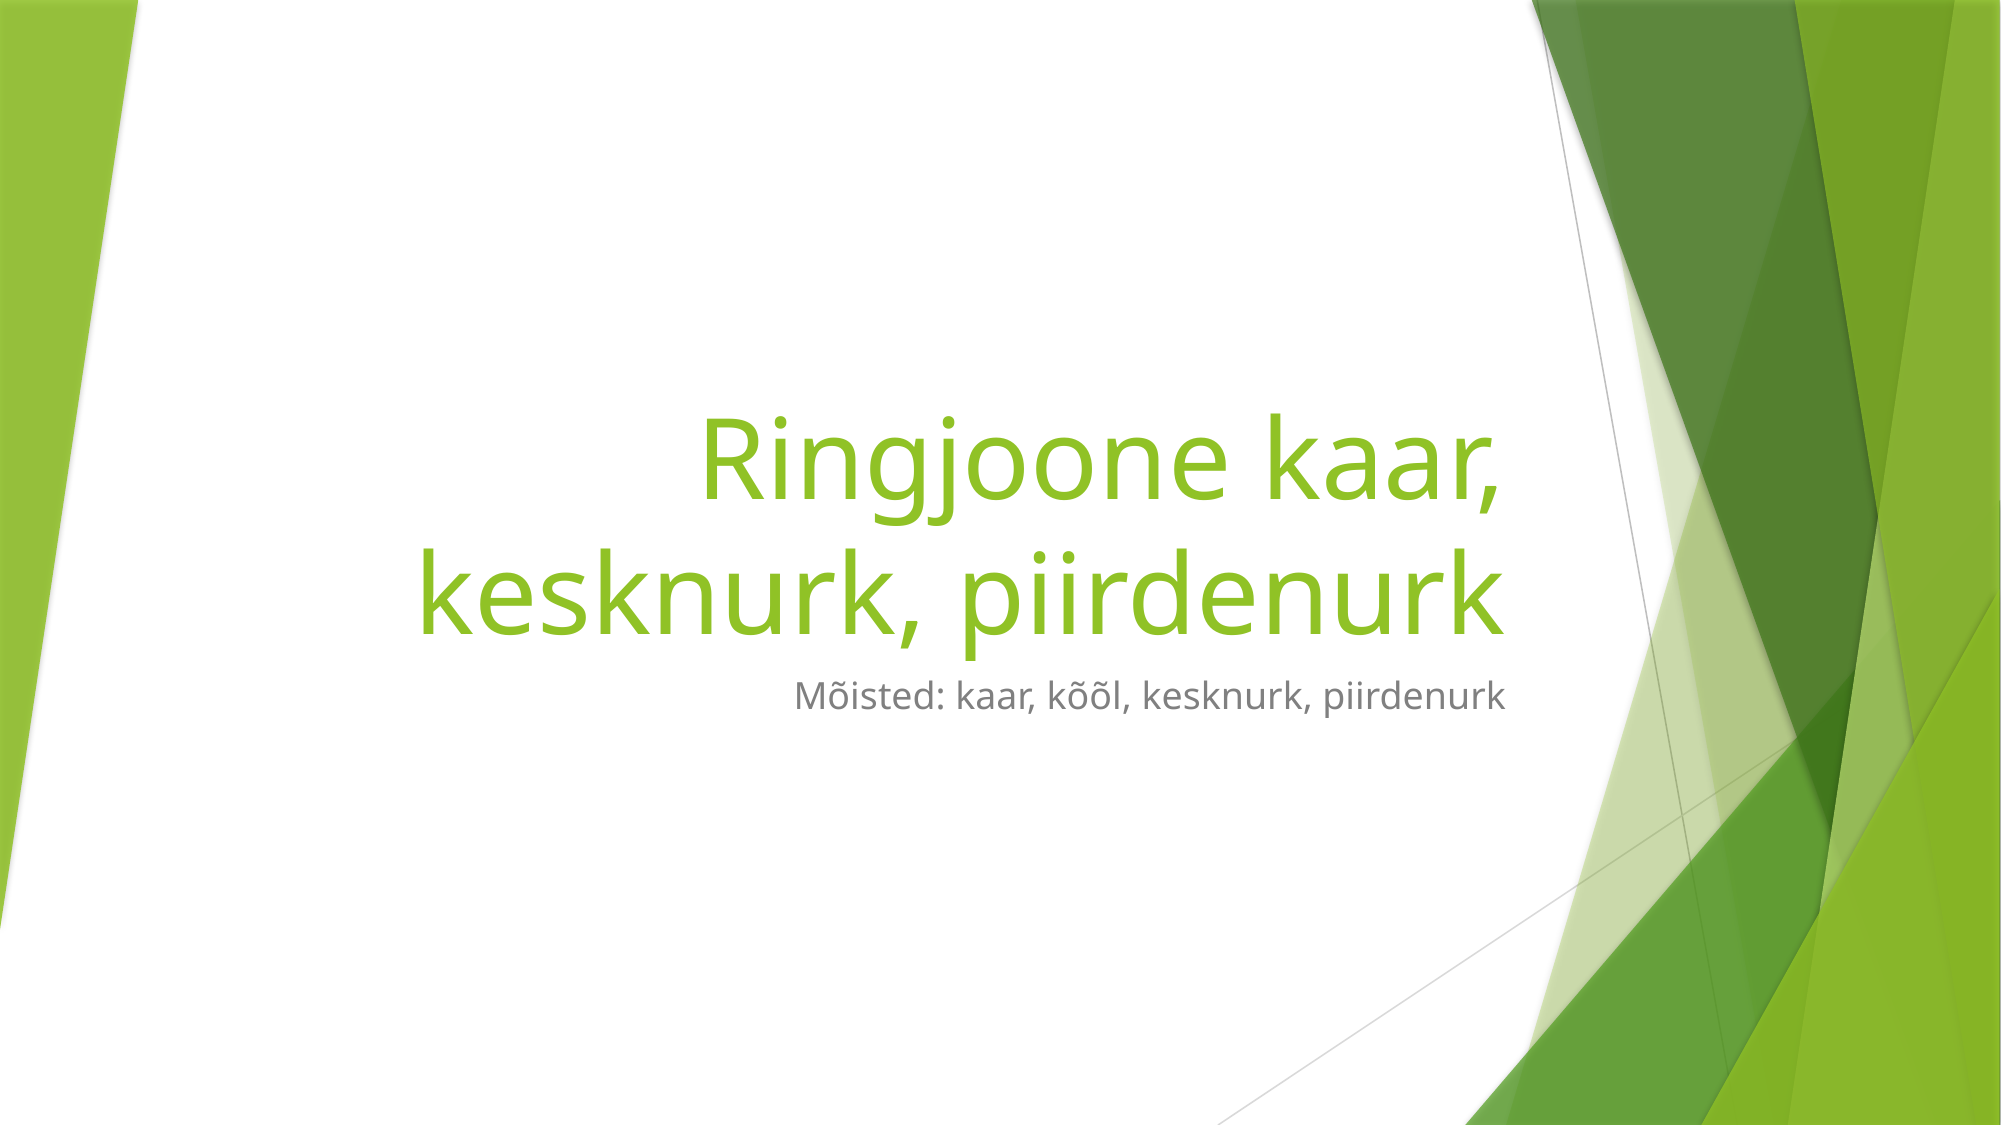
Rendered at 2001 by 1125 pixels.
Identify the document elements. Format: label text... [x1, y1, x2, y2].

subtitle Mõisted: kaar, kõõl, kesknurk, piirdenurk [247, 664, 1522, 845]
title Ringjoone kaar, kesknurk, piirdenurk [247, 394, 1522, 664]
